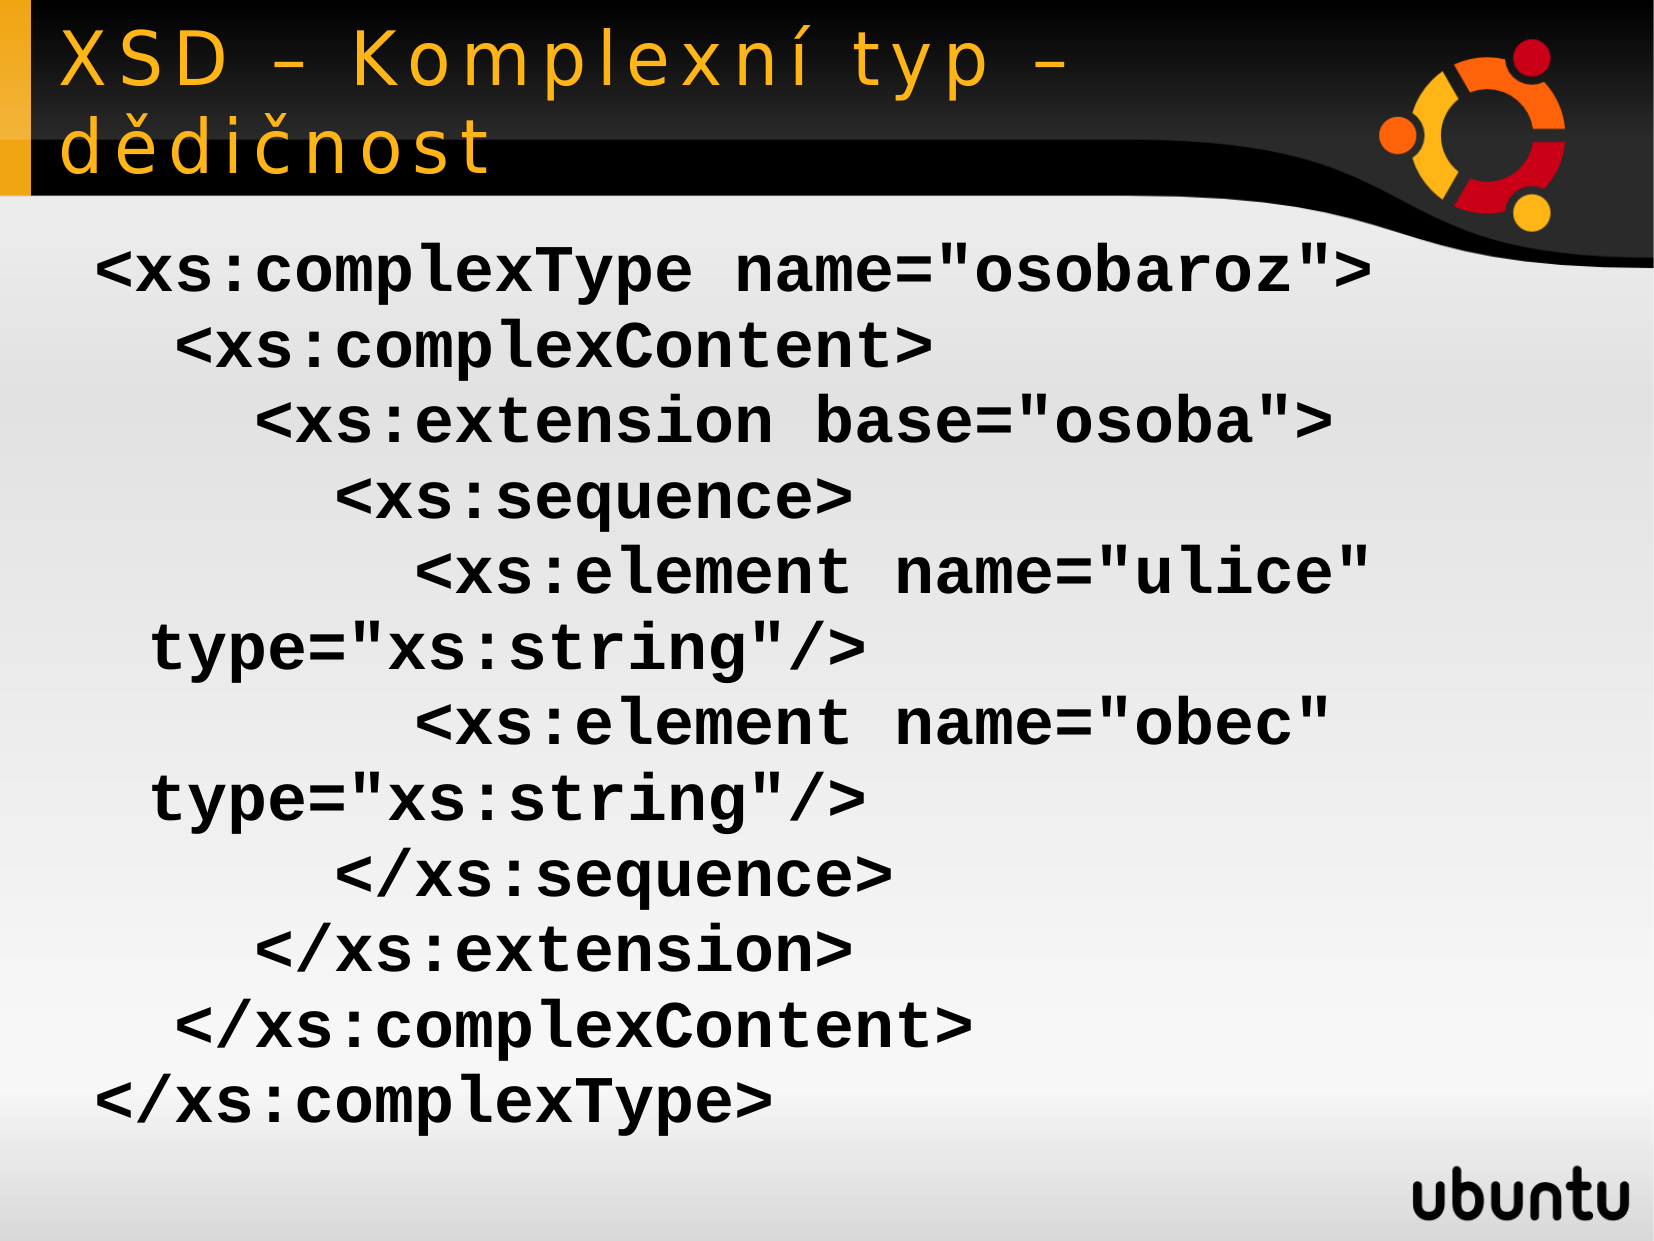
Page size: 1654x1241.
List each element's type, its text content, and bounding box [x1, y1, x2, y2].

picture [0, 0, 1654, 1241]
title XSD – Komplexní typ – dědičnost [59, 16, 1270, 191]
list <xs:complexType name="osobaroz"> <xs:complexContent> <xs:extension base="osoba"> <xs:sequence> <xs:element name="ulice" type="xs:string"/> <xs:element name="obec" type="xs:string"/> </xs:sequence> </xs:extension> </xs:complexContent> </xs:complexType> [76, 236, 1565, 1143]
